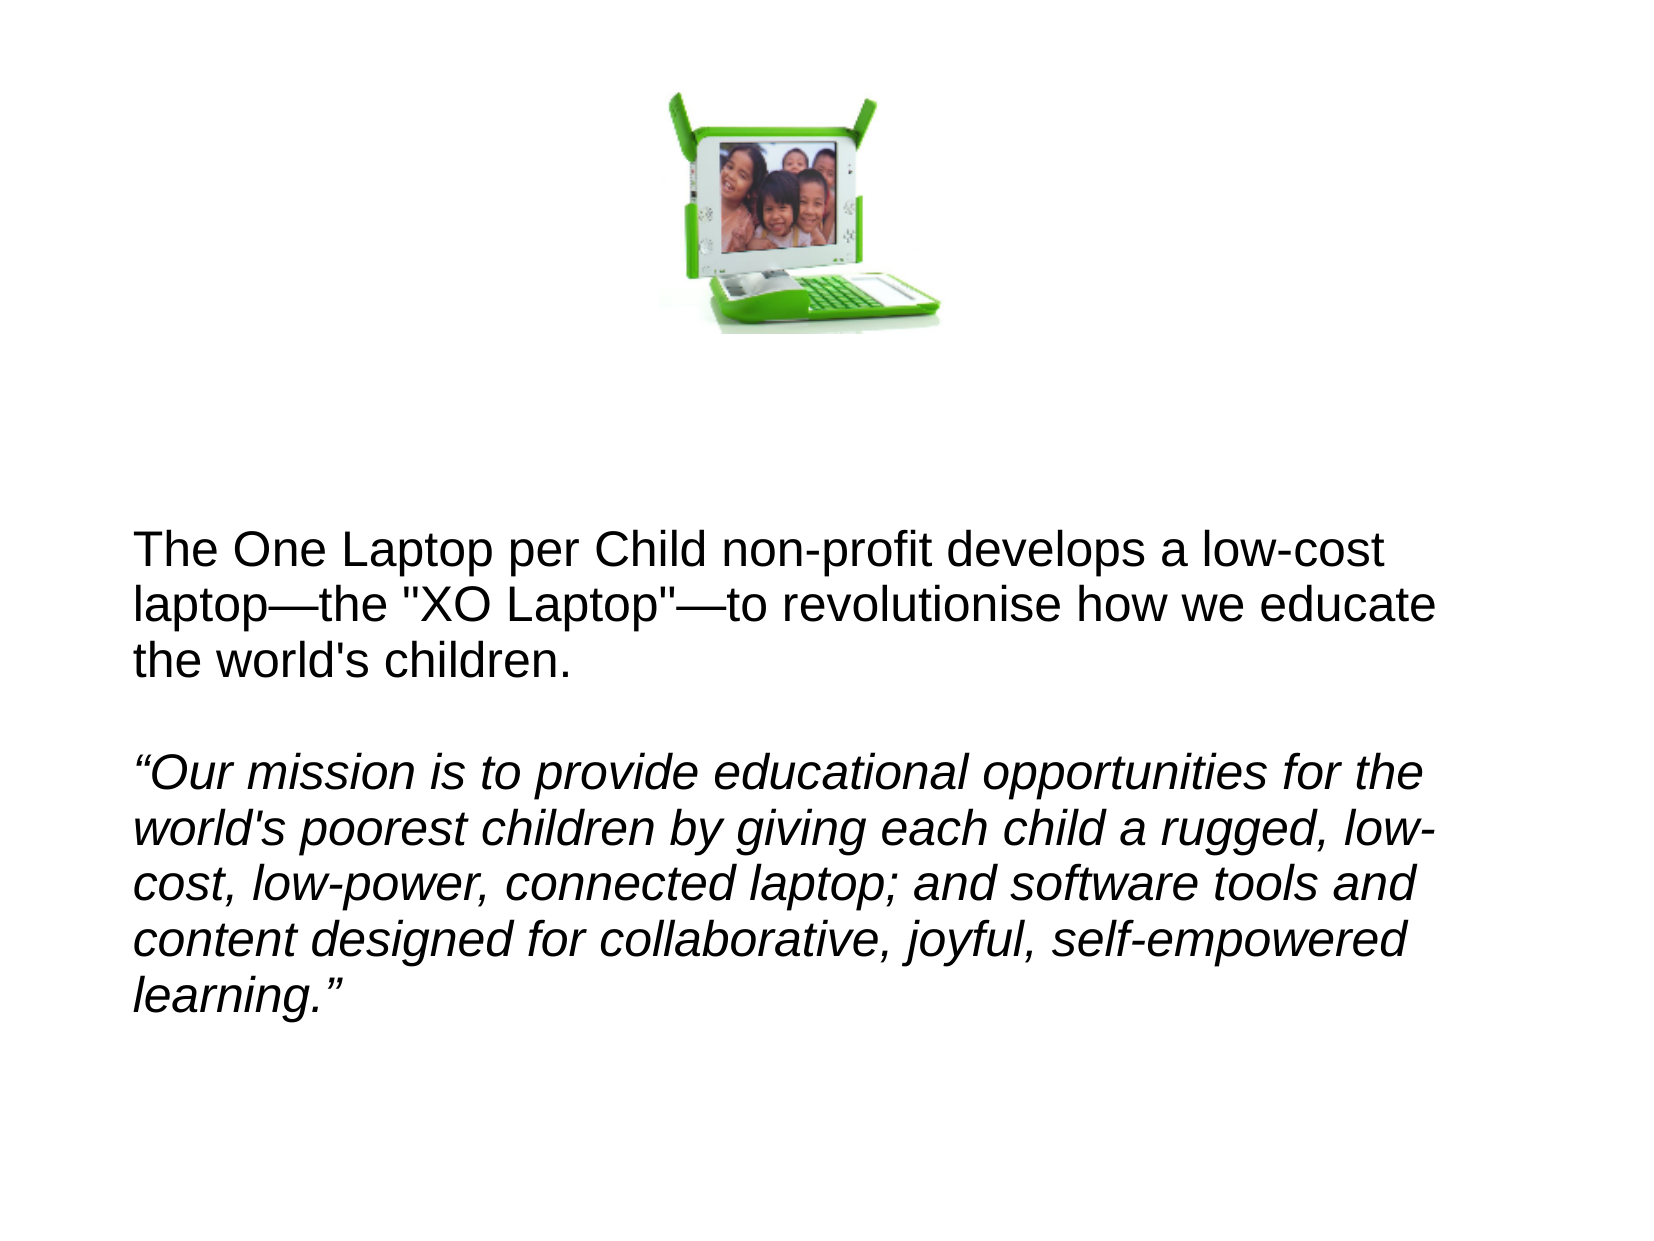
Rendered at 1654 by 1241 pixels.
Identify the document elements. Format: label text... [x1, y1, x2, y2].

picture [659, 88, 945, 334]
text_box The One Laptop per Child non-profit develops a low-cost laptop—the "XO Laptop"—to revolutionise how we educate the world's children. “Our mission is to provide educational opportunities for the world's poorest children by giving each child a rugged, low-cost, low-power, connected laptop; and software tools and content designed for collaborative, joyful, self-empowered learning.” [118, 513, 1506, 1085]
